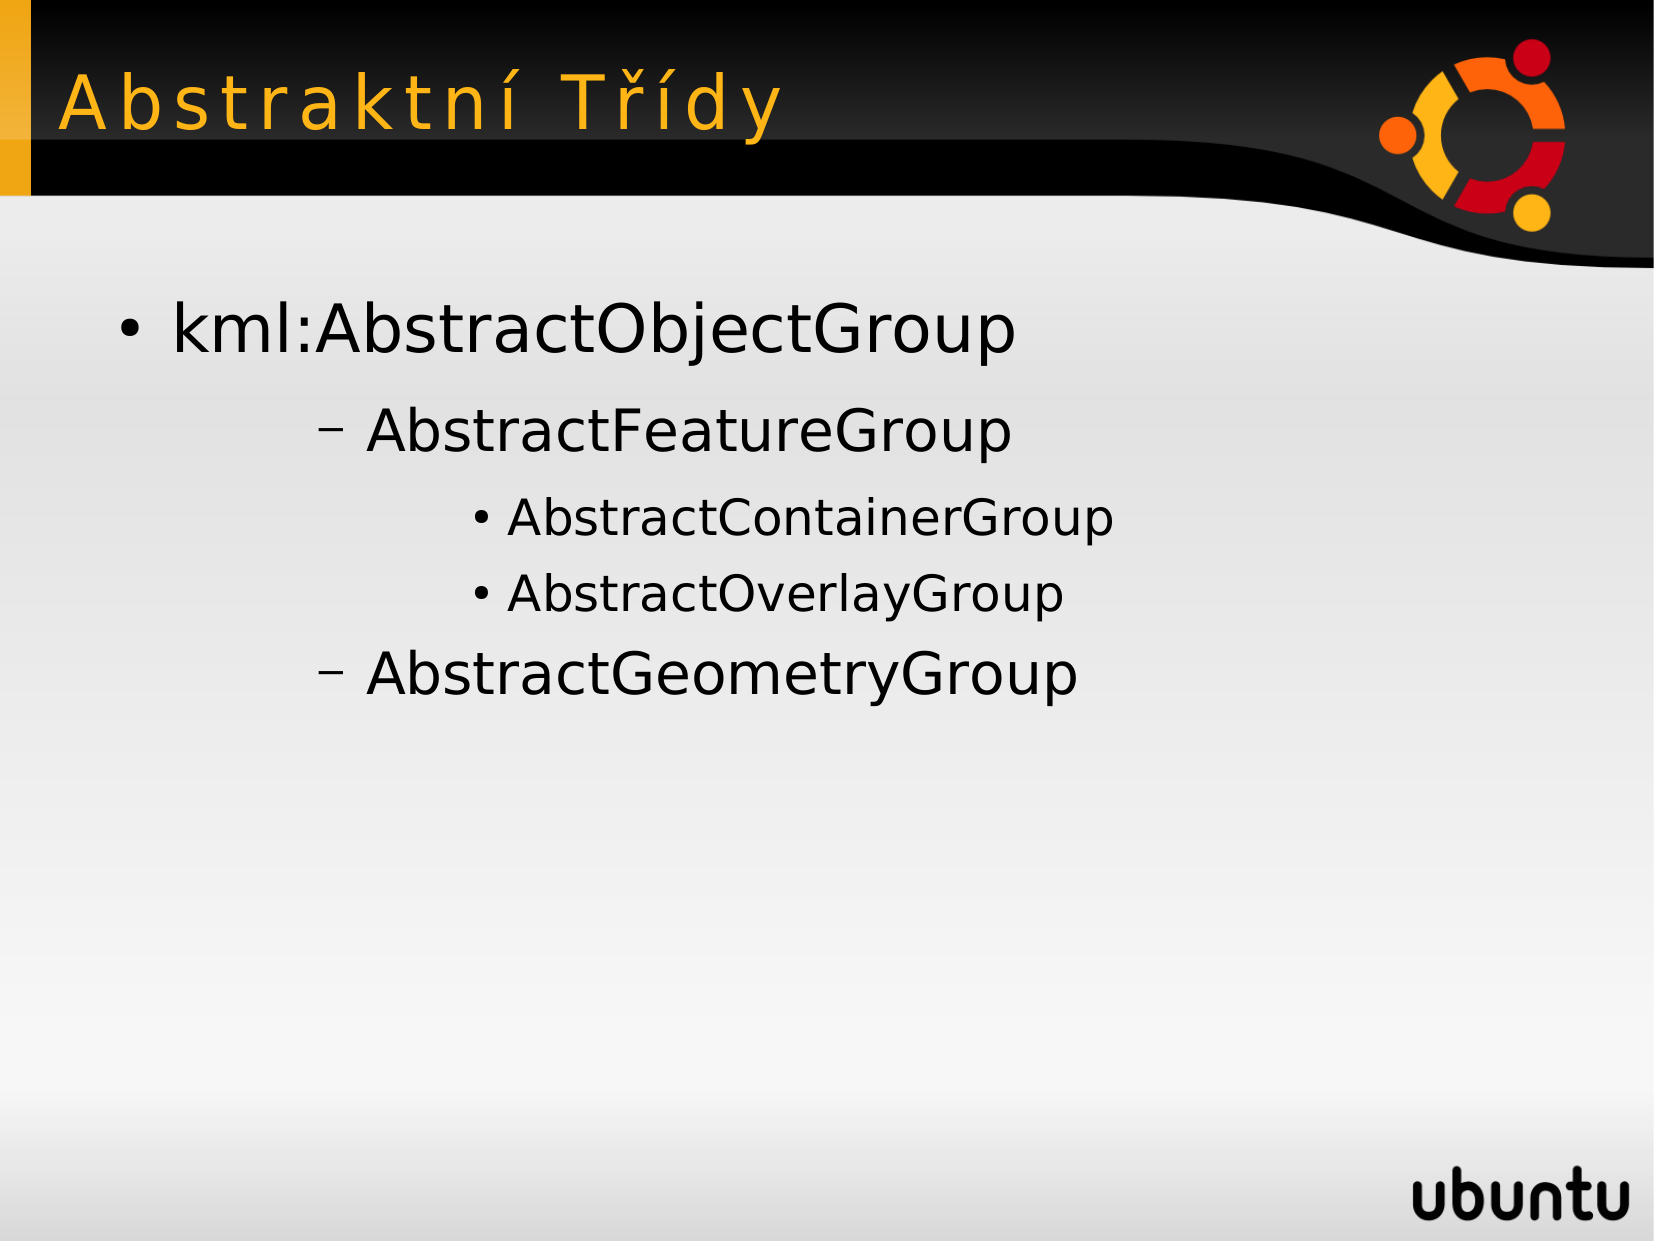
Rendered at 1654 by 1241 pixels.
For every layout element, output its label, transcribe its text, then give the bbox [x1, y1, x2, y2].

list kml:AbstractObjectGroup AbstractFeatureGroup AbstractContainerGroup AbstractOverlayGroup AbstractGeometryGroup [82, 290, 1571, 1109]
title Abstraktní Třídy [59, 29, 1270, 178]
picture [0, 0, 1654, 1241]
